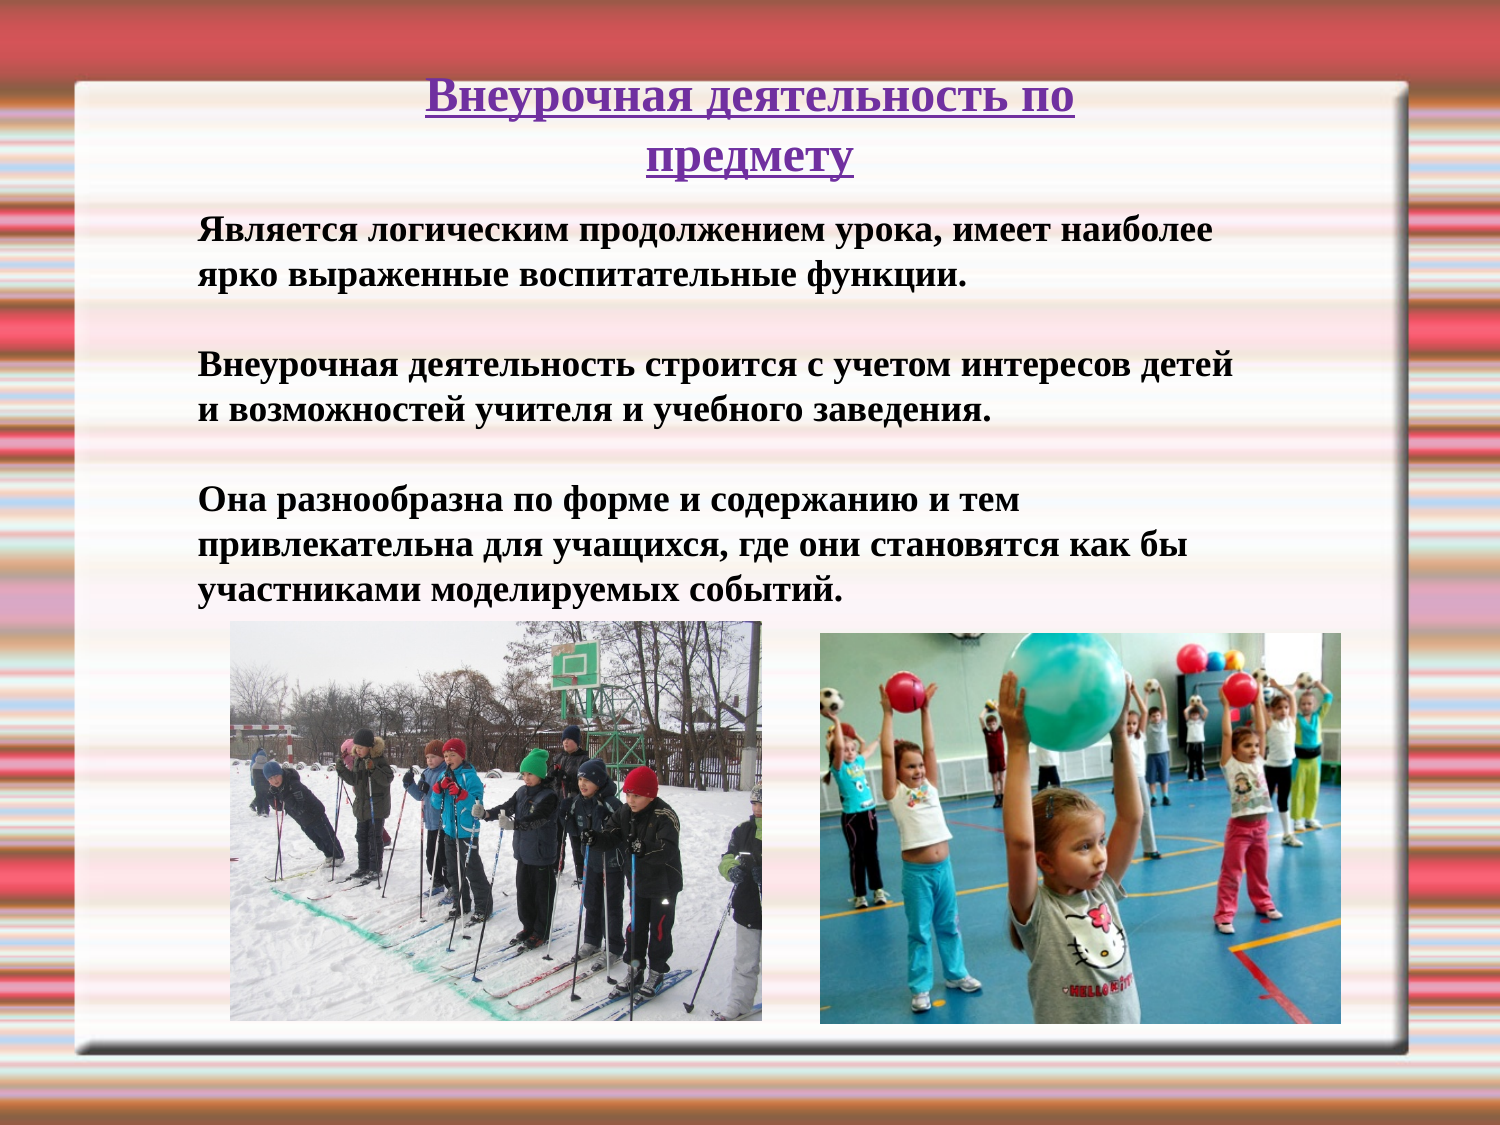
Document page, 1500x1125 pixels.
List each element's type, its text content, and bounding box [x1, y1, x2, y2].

picture [0, 0, 1500, 1125]
text_box Внеурочная деятельность по предмету [374, 54, 1125, 190]
text_box Является логическим продолжением урока, имеет наиболее ярко выраженные воспитательные функции. Внеурочная деятельность строится с учетом интересов детей и возможностей учителя и учебного заведения. Она разнообразна по форме и содержанию и тем привлекательна для учащихся, где они становятся как бы участниками моделируемых событий. [182, 196, 1270, 617]
